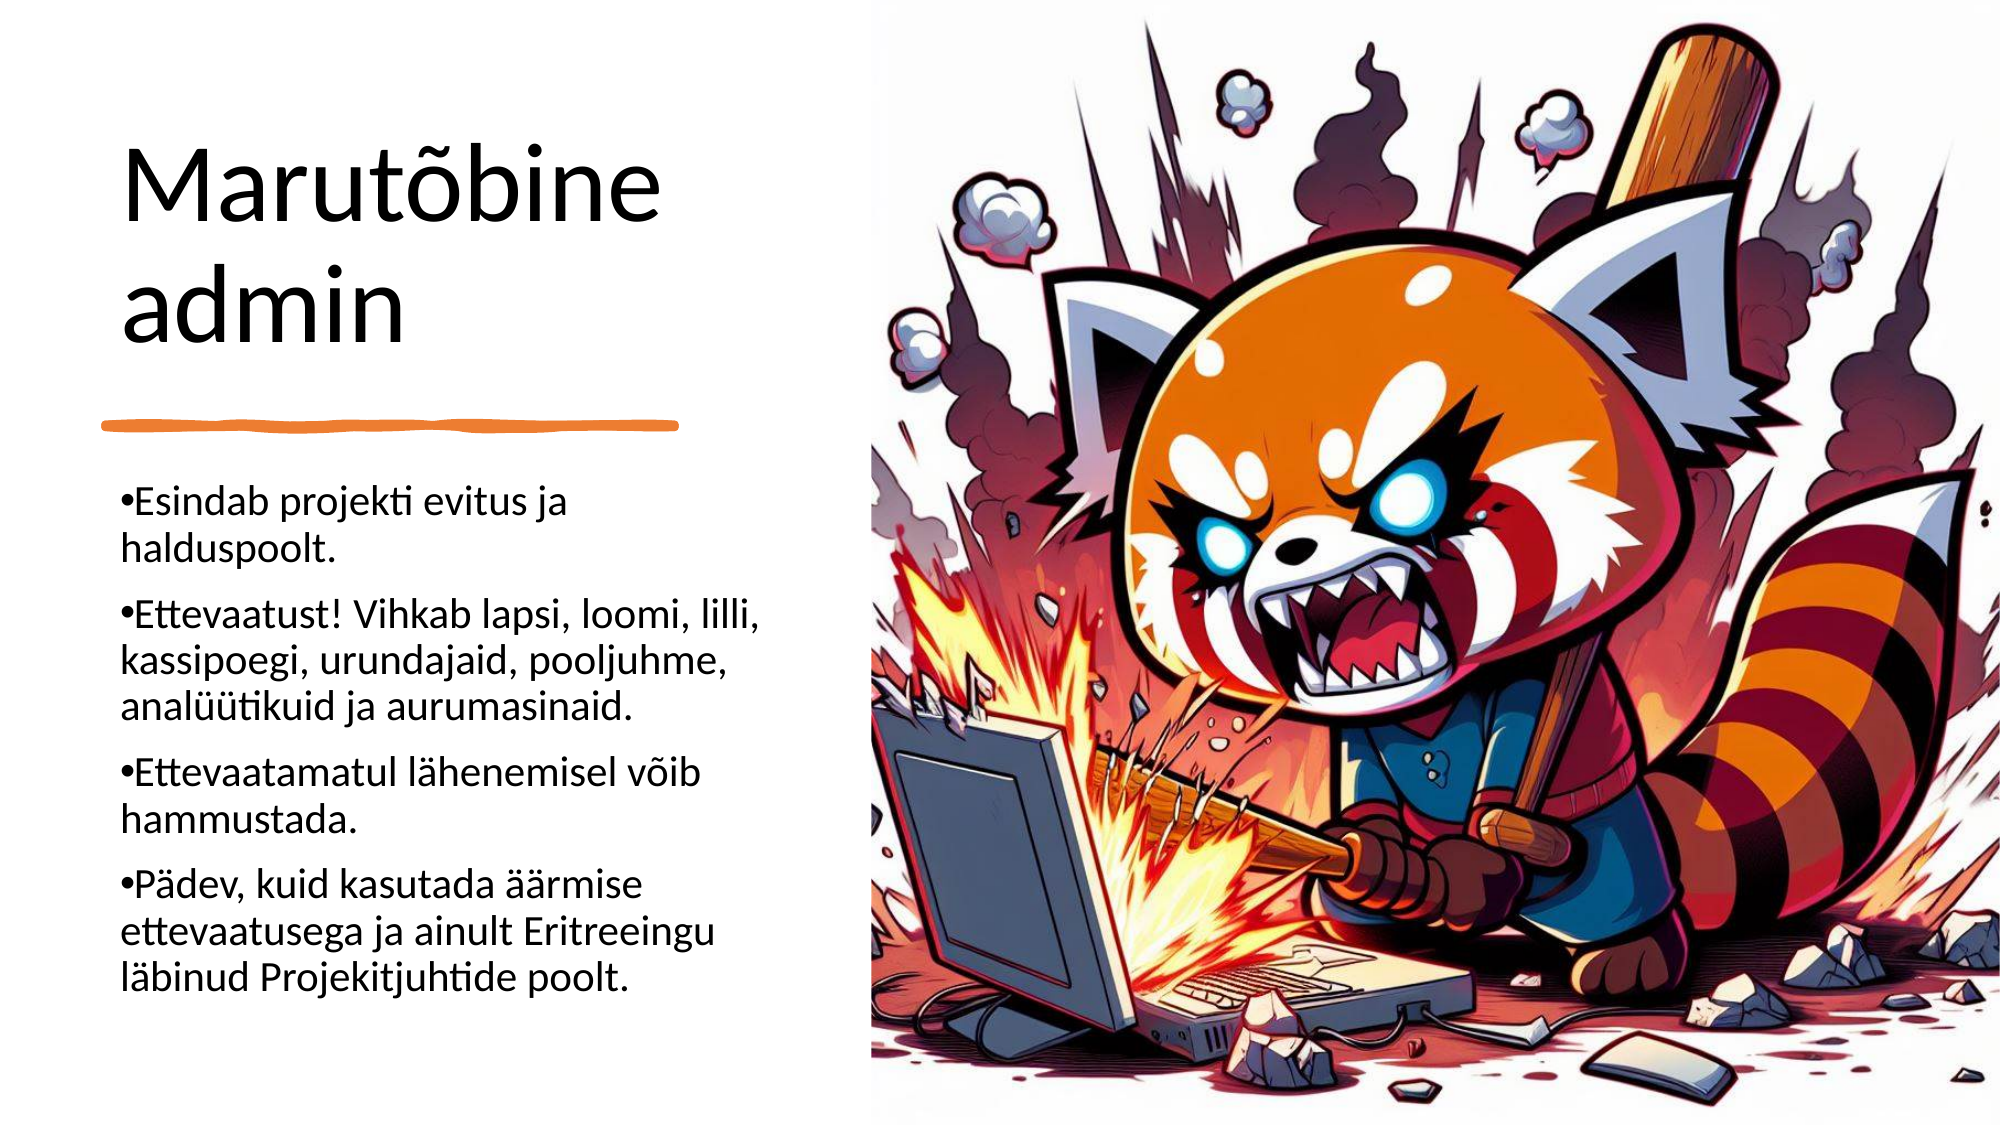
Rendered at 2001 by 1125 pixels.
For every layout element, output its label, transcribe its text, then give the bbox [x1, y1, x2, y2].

list Esindab projekti evitus ja halduspoolt. Ettevaatust! Vihkab lapsi, loomi, lilli, kassipoegi, urundajaid, pooljuhme, analüütikuid ja aurumasinaid. Ettevaatamatul lähenemisel võib hammustada. Pädev, kuid kasutada äärmise ettevaatusega ja ainult Eritreeingu läbinud Projekitjuhtide poolt. [105, 471, 802, 1016]
title Marutõbine admin [105, 53, 822, 375]
text_box [0, 0, 871, 1125]
picture [871, 0, 2000, 1125]
